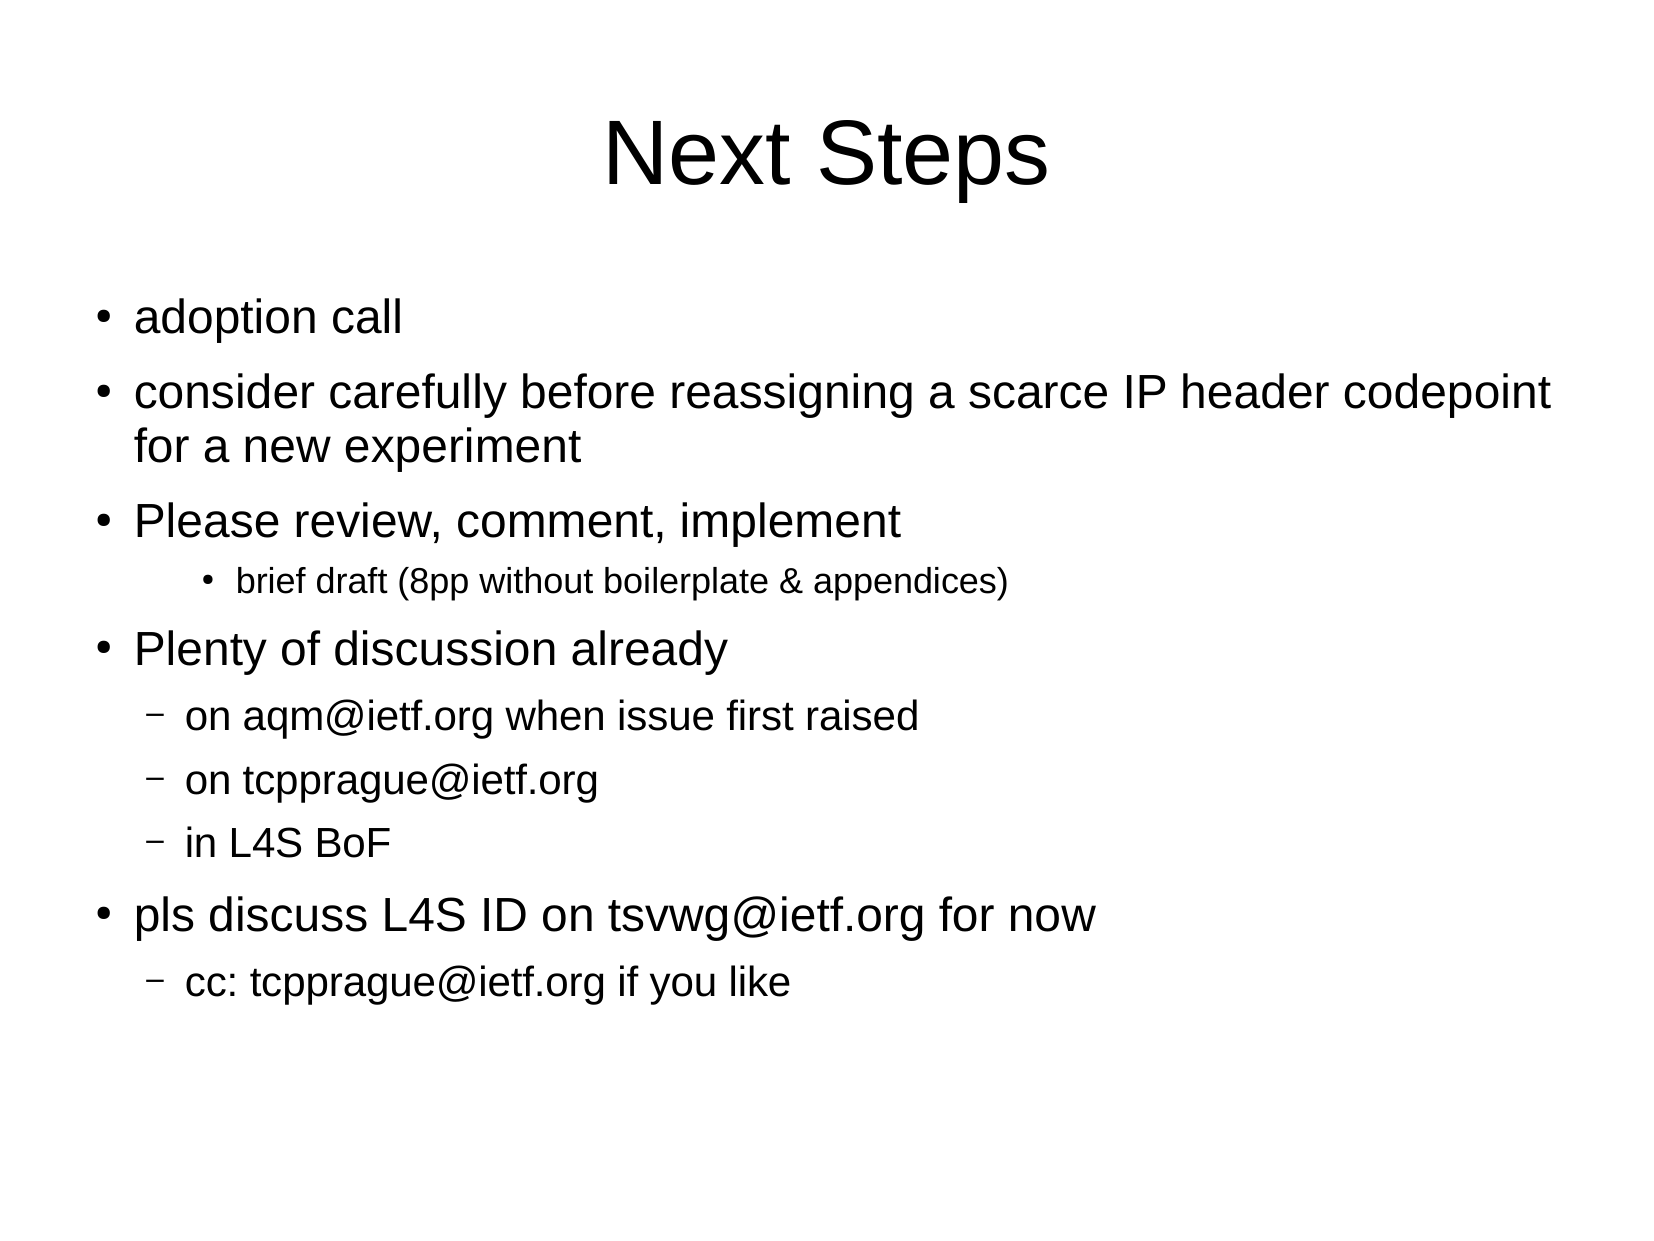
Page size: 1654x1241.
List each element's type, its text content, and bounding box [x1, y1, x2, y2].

title Next Steps [82, 49, 1571, 257]
list adoption call consider carefully before reassigning a scarce IP header codepoint for a new experiment Please review, comment, implement brief draft (8pp without boilerplate & appendices) Plenty of discussion already on aqm@ietf.org when issue first raised on tcpprague@ietf.org in L4S BoF pls discuss L4S ID on tsvwg@ietf.org for now cc: tcpprague@ietf.org if you like [82, 290, 1571, 1010]
